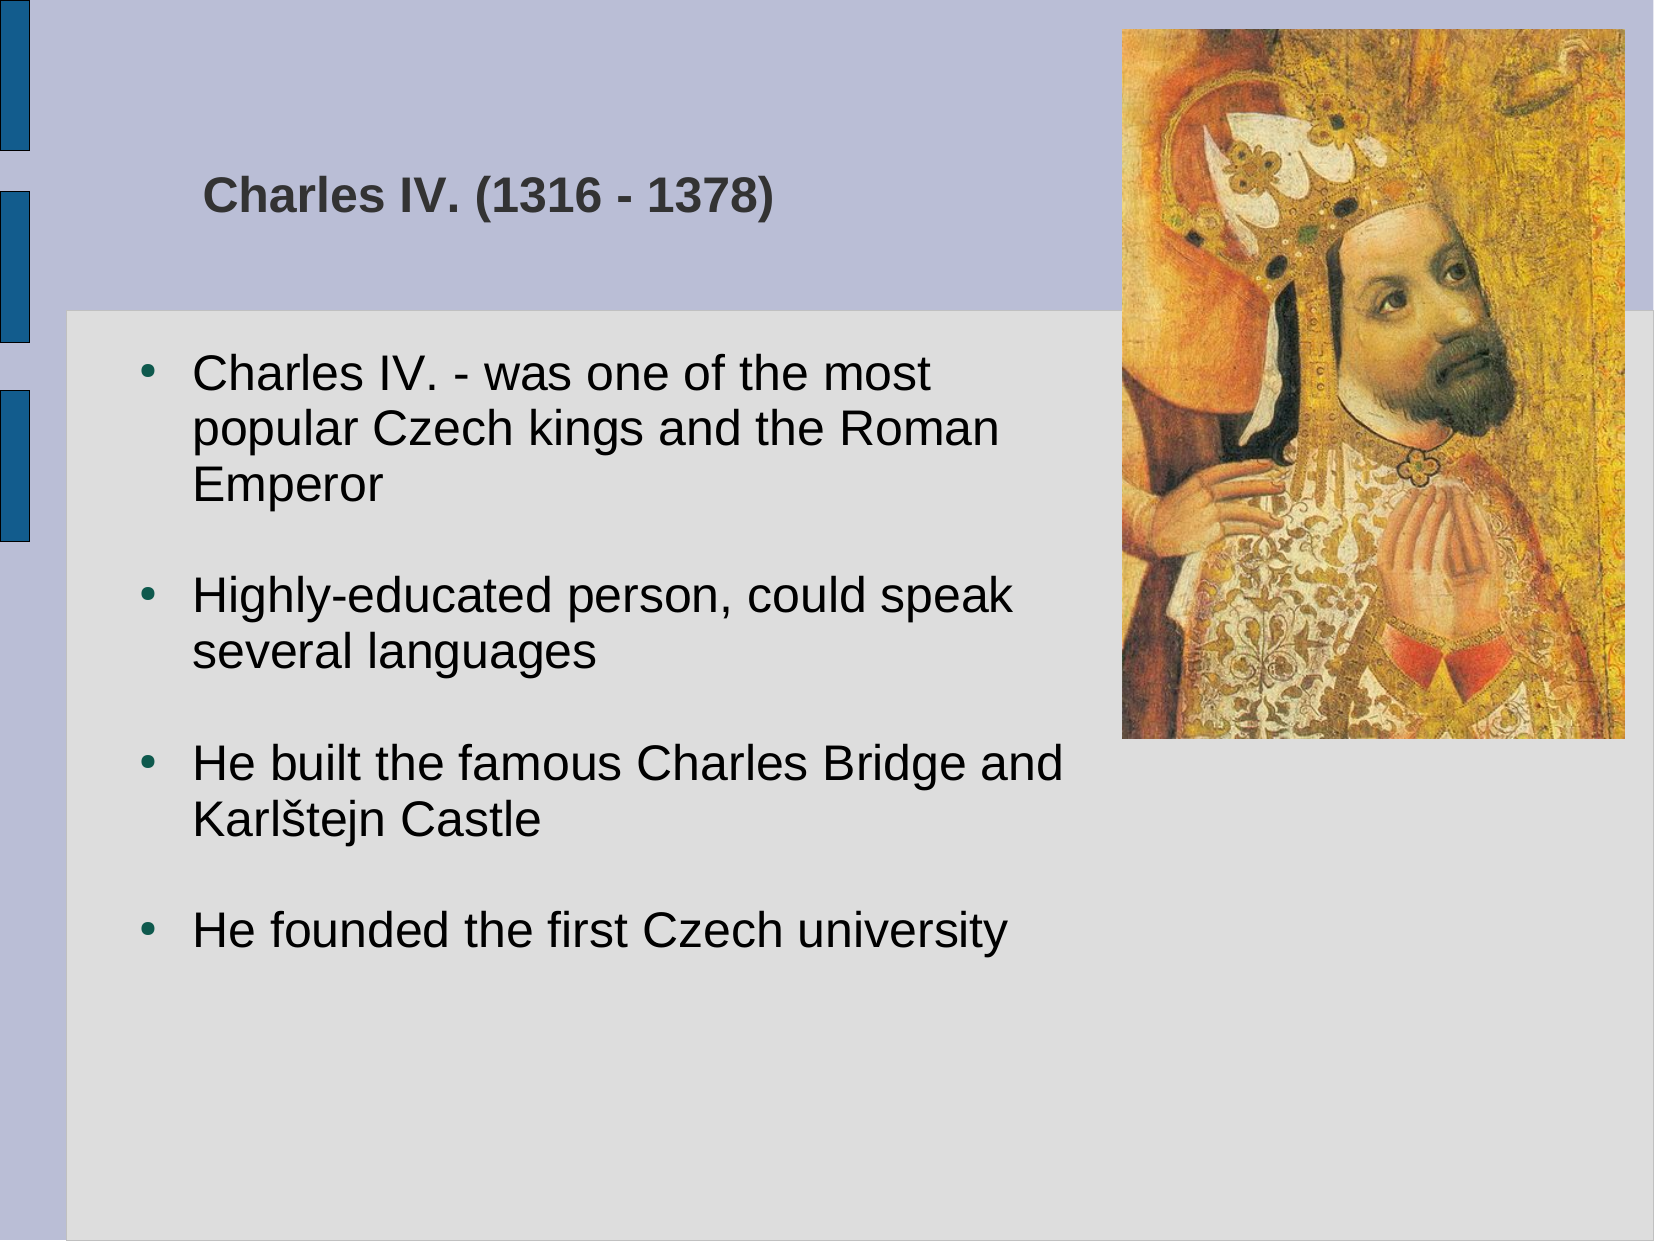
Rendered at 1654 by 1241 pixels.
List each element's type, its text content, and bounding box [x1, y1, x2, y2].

list Charles IV. - was one of the most popular Czech kings and the Roman Emperor Highly-educated person, could speak several languages He built the famous Charles Bridge and Karlštejn Castle He founded the first Czech university [121, 344, 1093, 1127]
title Charles IV. (1316 - 1378) [121, 91, 857, 299]
picture [1122, 29, 1625, 739]
